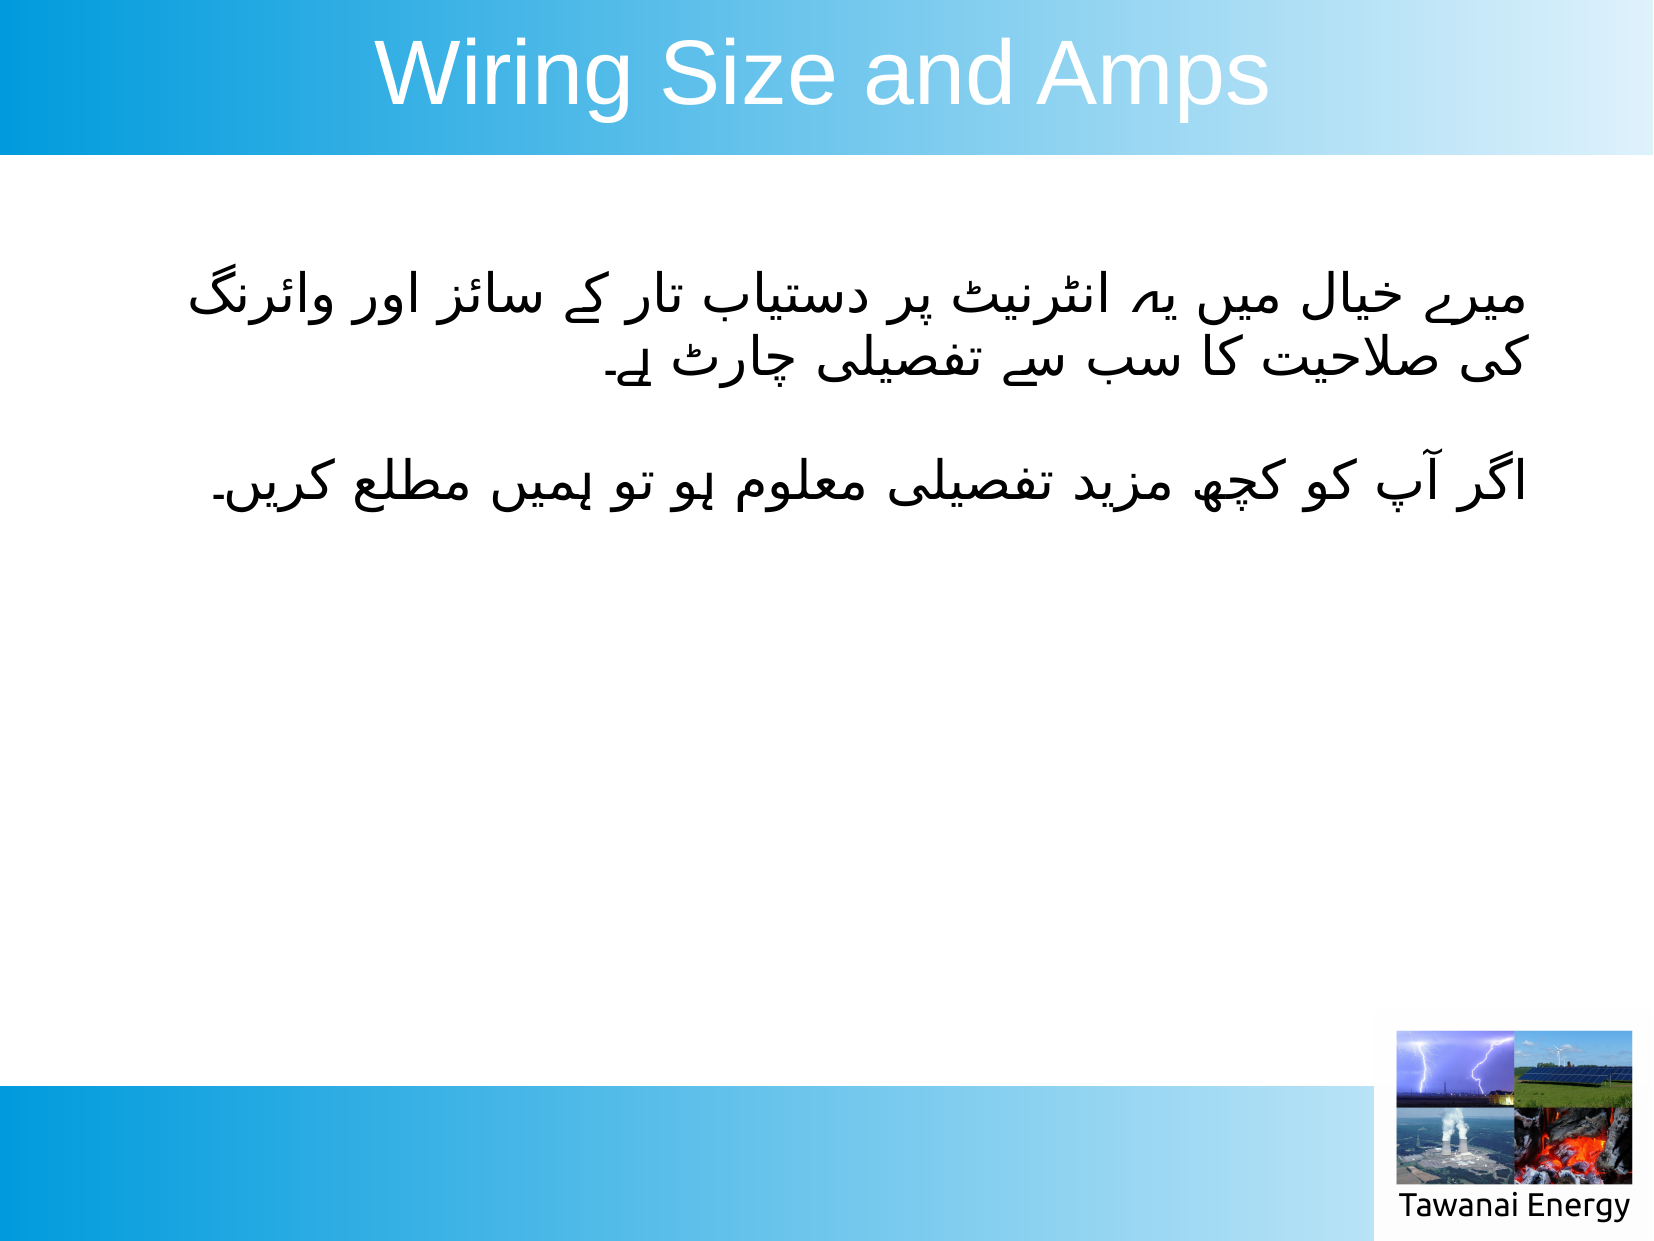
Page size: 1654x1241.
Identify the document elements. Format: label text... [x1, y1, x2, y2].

title Wiring Size and Amps [79, 20, 1568, 126]
text_box میرے خیال میں یہ انٹرنیٹ پر دستیاب تار کے سائز اور وائرنگ کی صلاحیت کا سب سے تفصیلی چارٹ ہے۔ اگر آپ کو کچھ مزید تفصیلی معلوم ہو تو ہمیں مطلع کریں۔ [105, 255, 1546, 706]
picture [1374, 1009, 1654, 1241]
